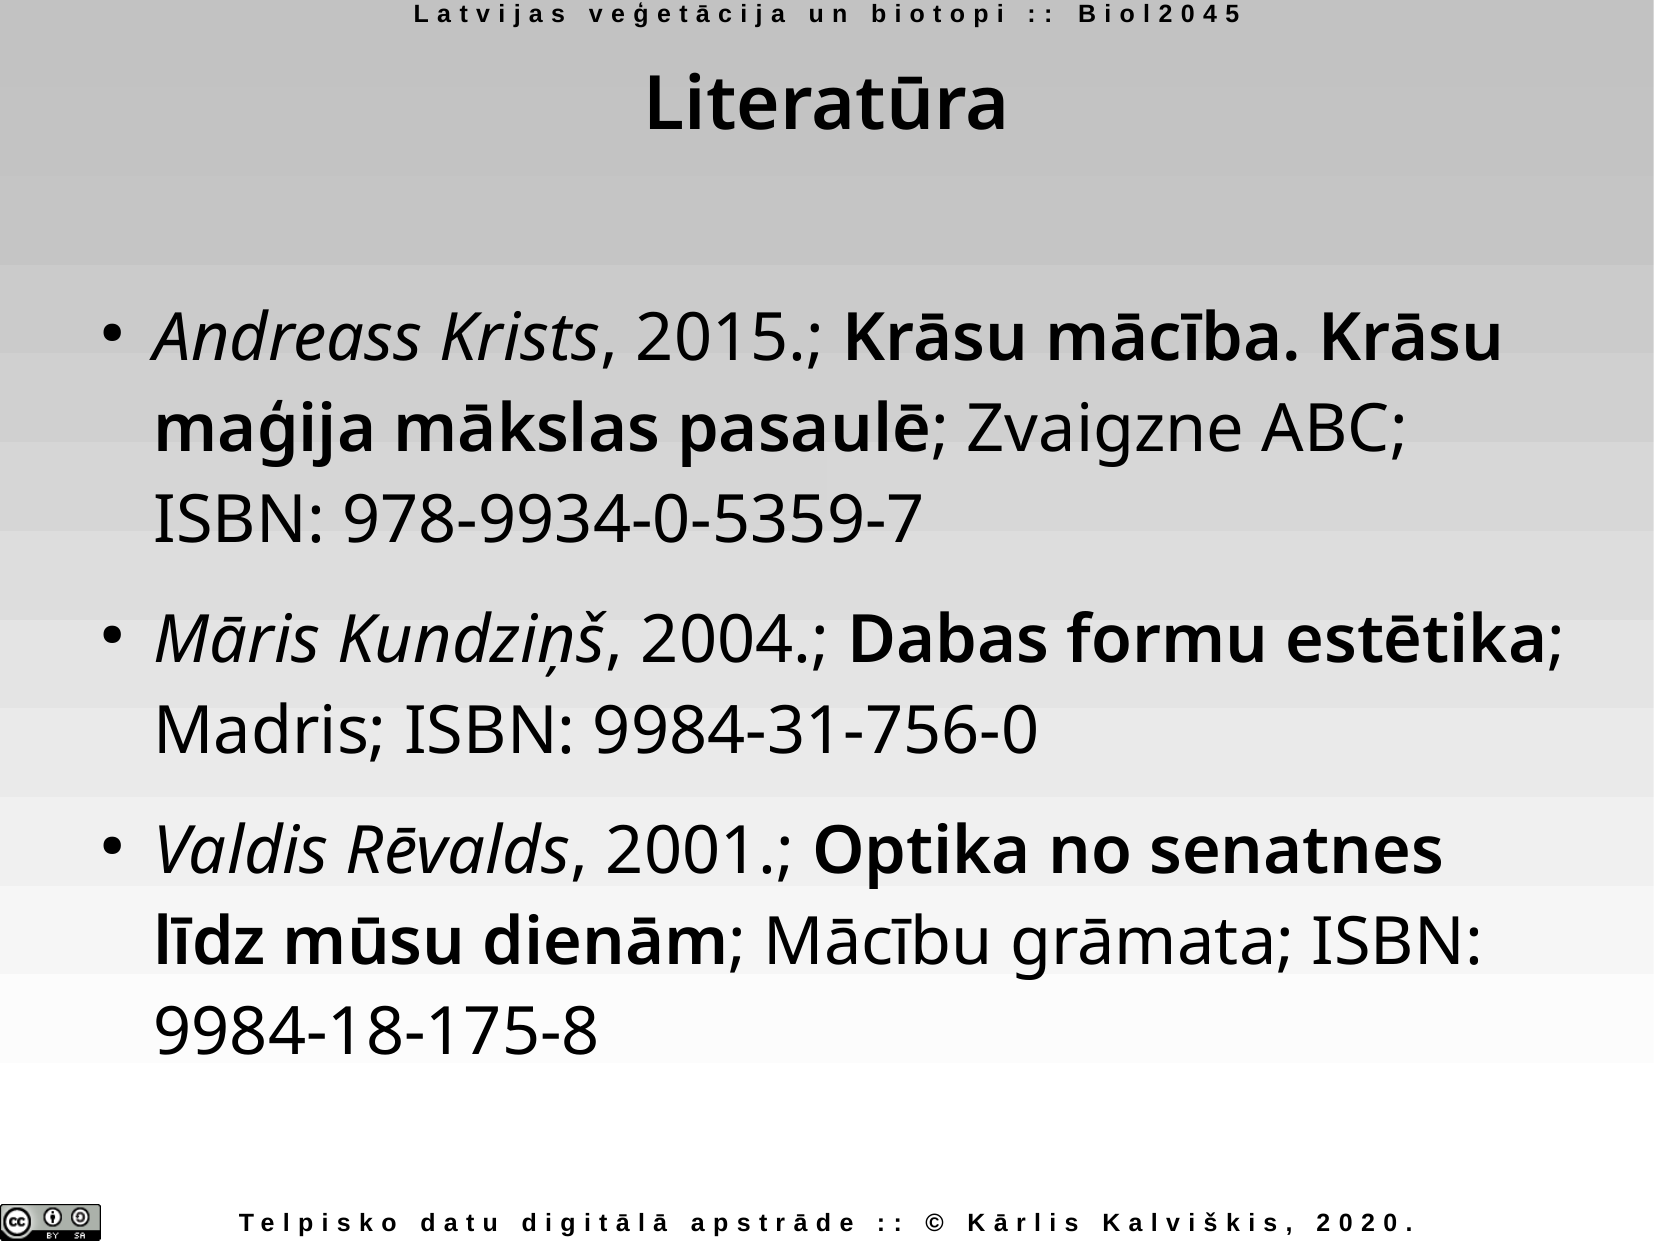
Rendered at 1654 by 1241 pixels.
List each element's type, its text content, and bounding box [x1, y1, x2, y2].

picture [0, 0, 1654, 1241]
list Andreass Krists, 2015.; Krāsu mācība. Krāsu maģija mākslas pasaulē; Zvaigzne ABC; ISBN: 978-9934-0-5359-7 Māris Kundziņš, 2004.; Dabas formu estētika; Madris; ISBN: 9984-31-756-0 Valdis Rēvalds, 2001.; Optika no senatnes līdz mūsu dienām; Mācību grāmata; ISBN: 9984-18-175-8 [82, 289, 1571, 1113]
title Literatūra [29, 49, 1625, 258]
